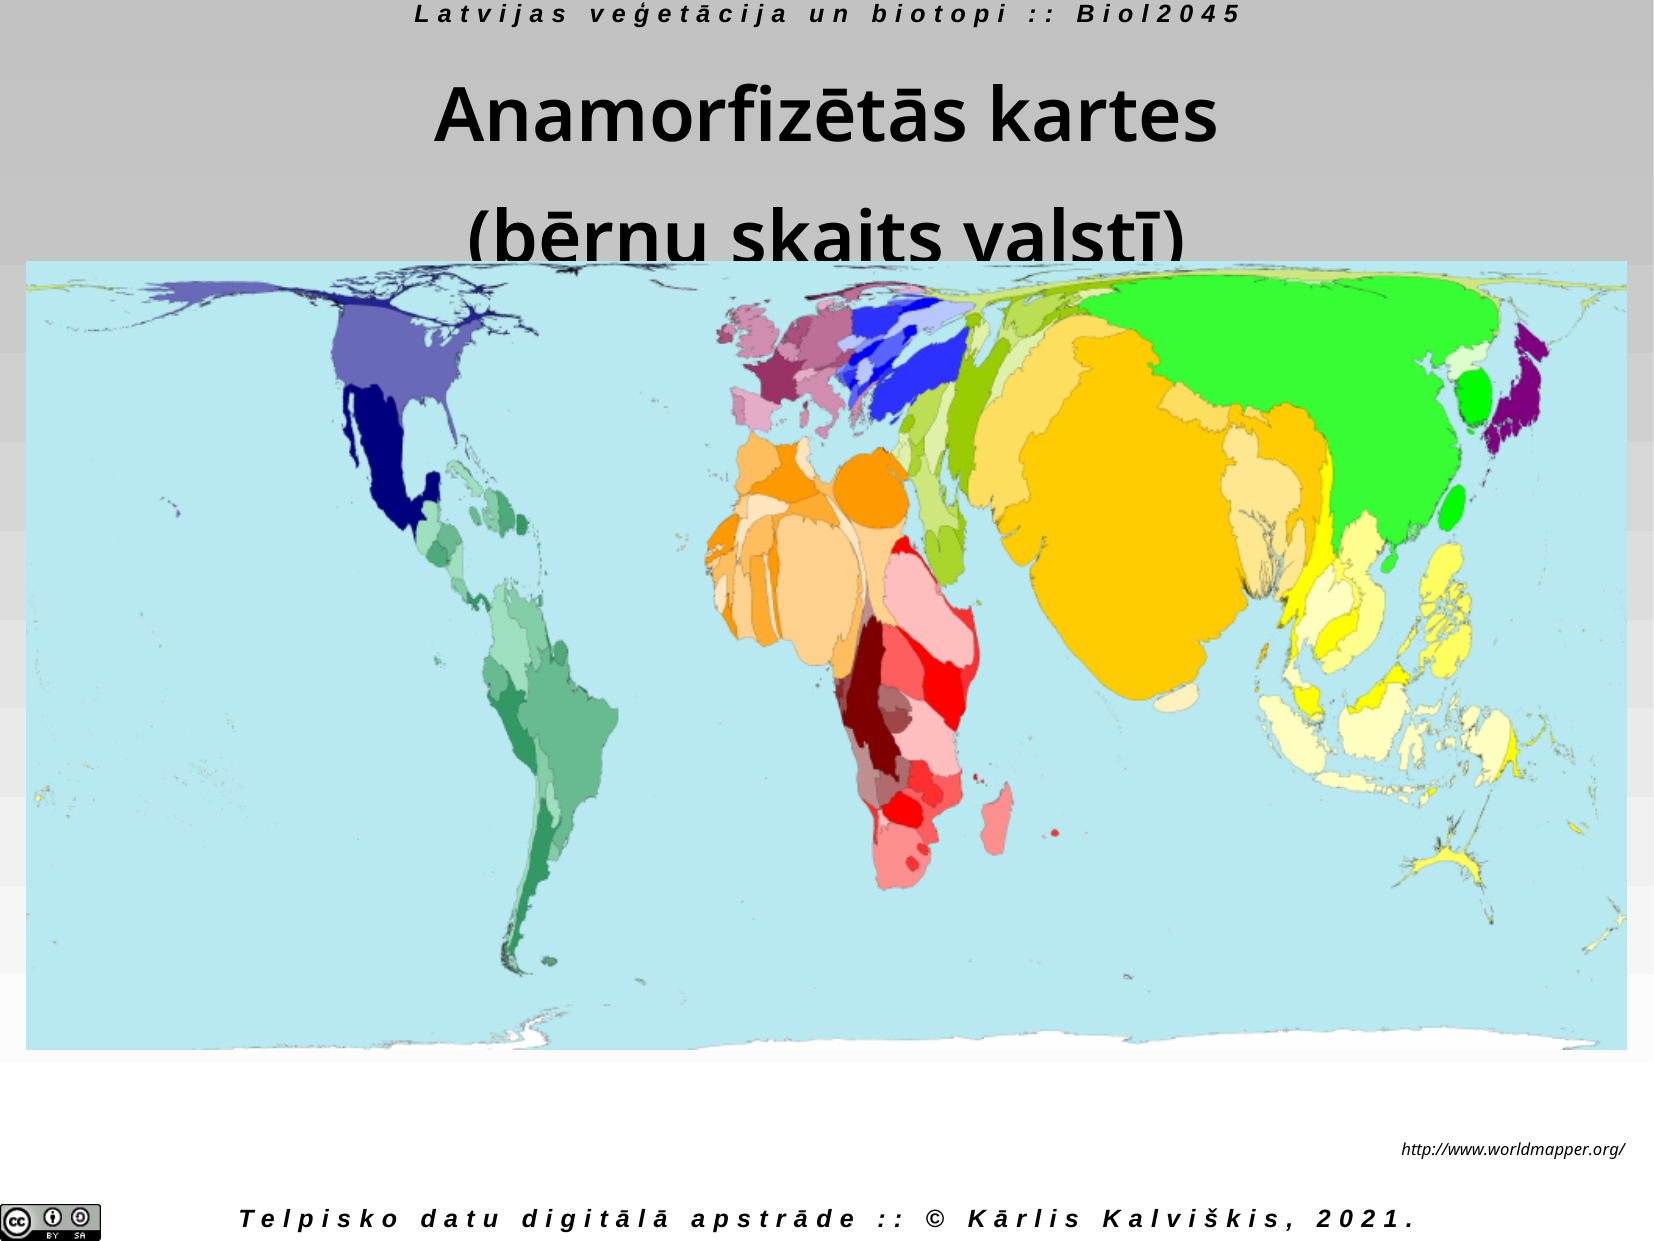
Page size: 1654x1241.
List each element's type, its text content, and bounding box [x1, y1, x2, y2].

title Anamorfizētās kartes (bērnu skaits valstī) [29, 40, 1625, 261]
text_box http://www.worldmapper.org/ [1400, 1140, 1626, 1161]
picture [0, 0, 1654, 1241]
